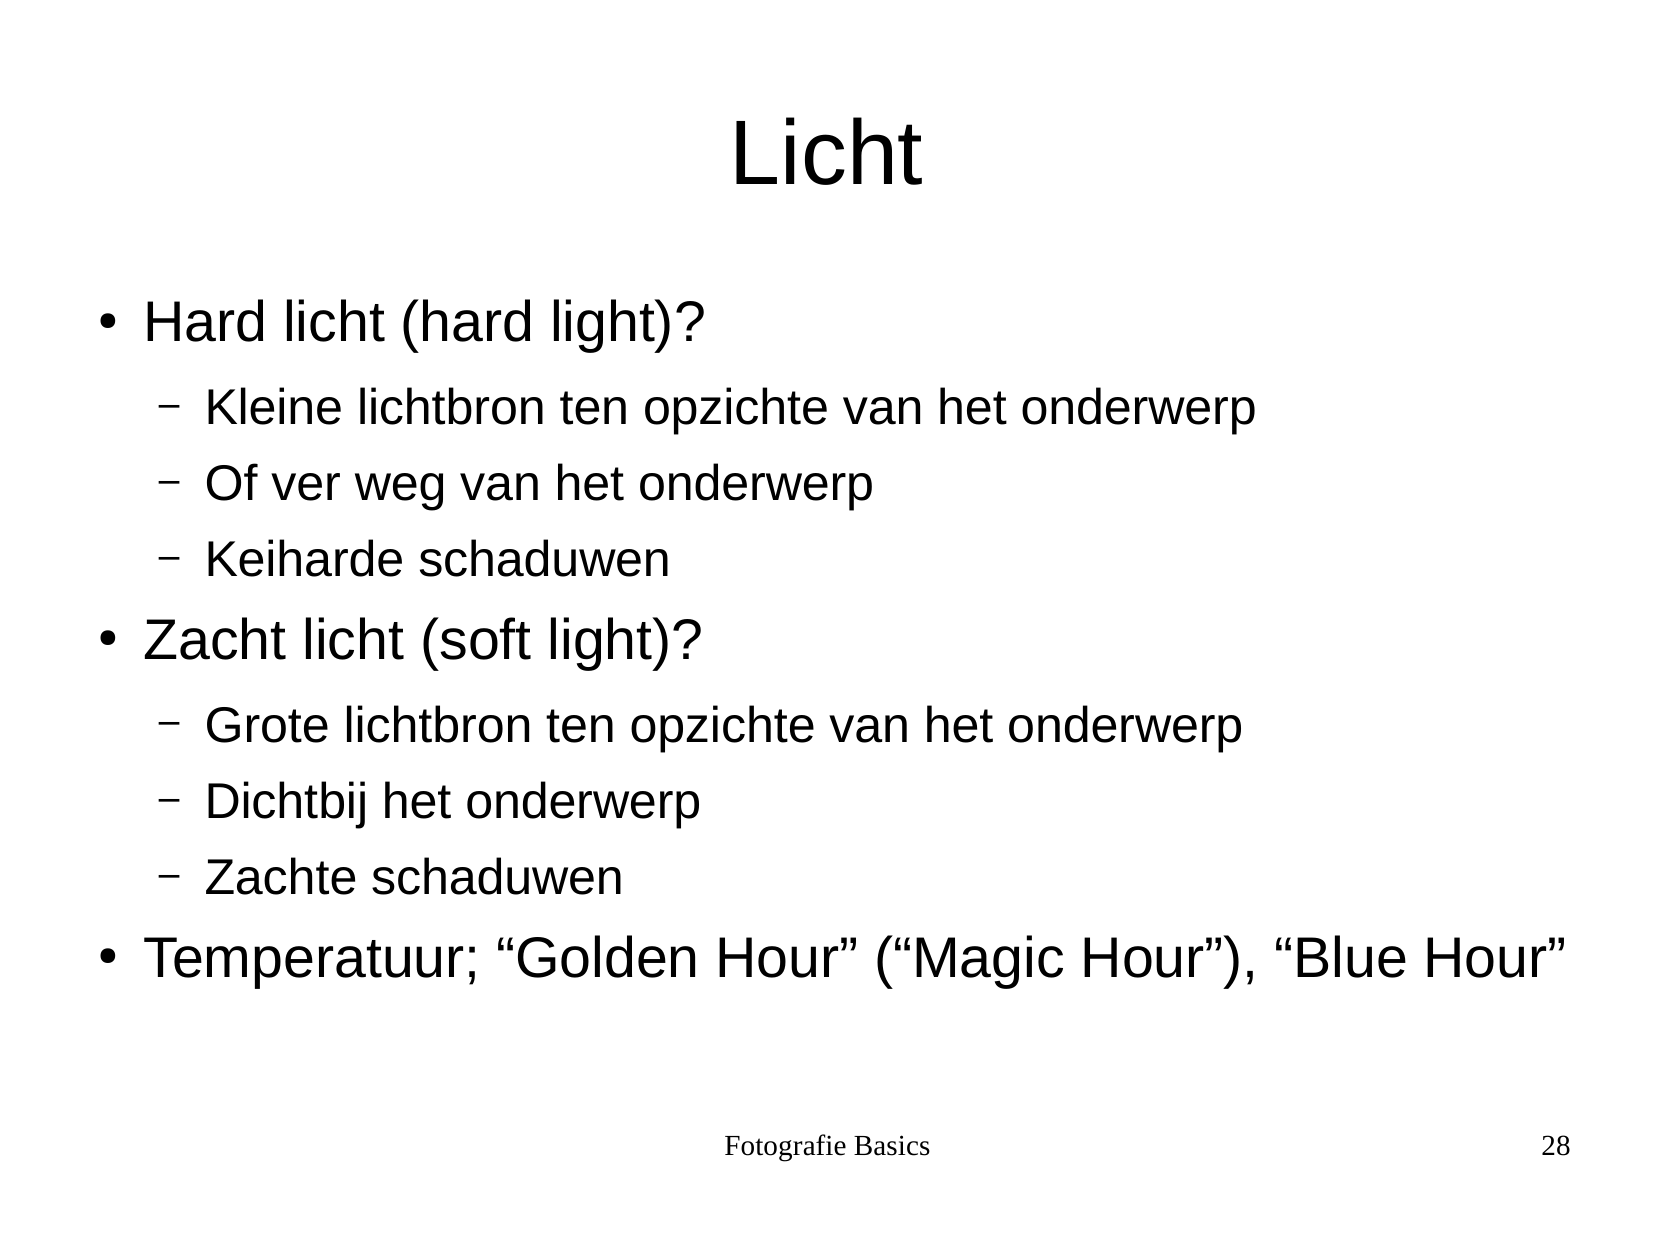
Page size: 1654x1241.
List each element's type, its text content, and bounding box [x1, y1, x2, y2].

title Licht [82, 49, 1571, 257]
list Hard licht (hard light)? Kleine lichtbron ten opzichte van het onderwerp Of ver weg van het onderwerp Keiharde schaduwen Zacht licht (soft light)? Grote lichtbron ten opzichte van het onderwerp Dichtbij het onderwerp Zachte schaduwen Temperatuur; “Golden Hour” (“Magic Hour”), “Blue Hour” [82, 290, 1571, 1010]
